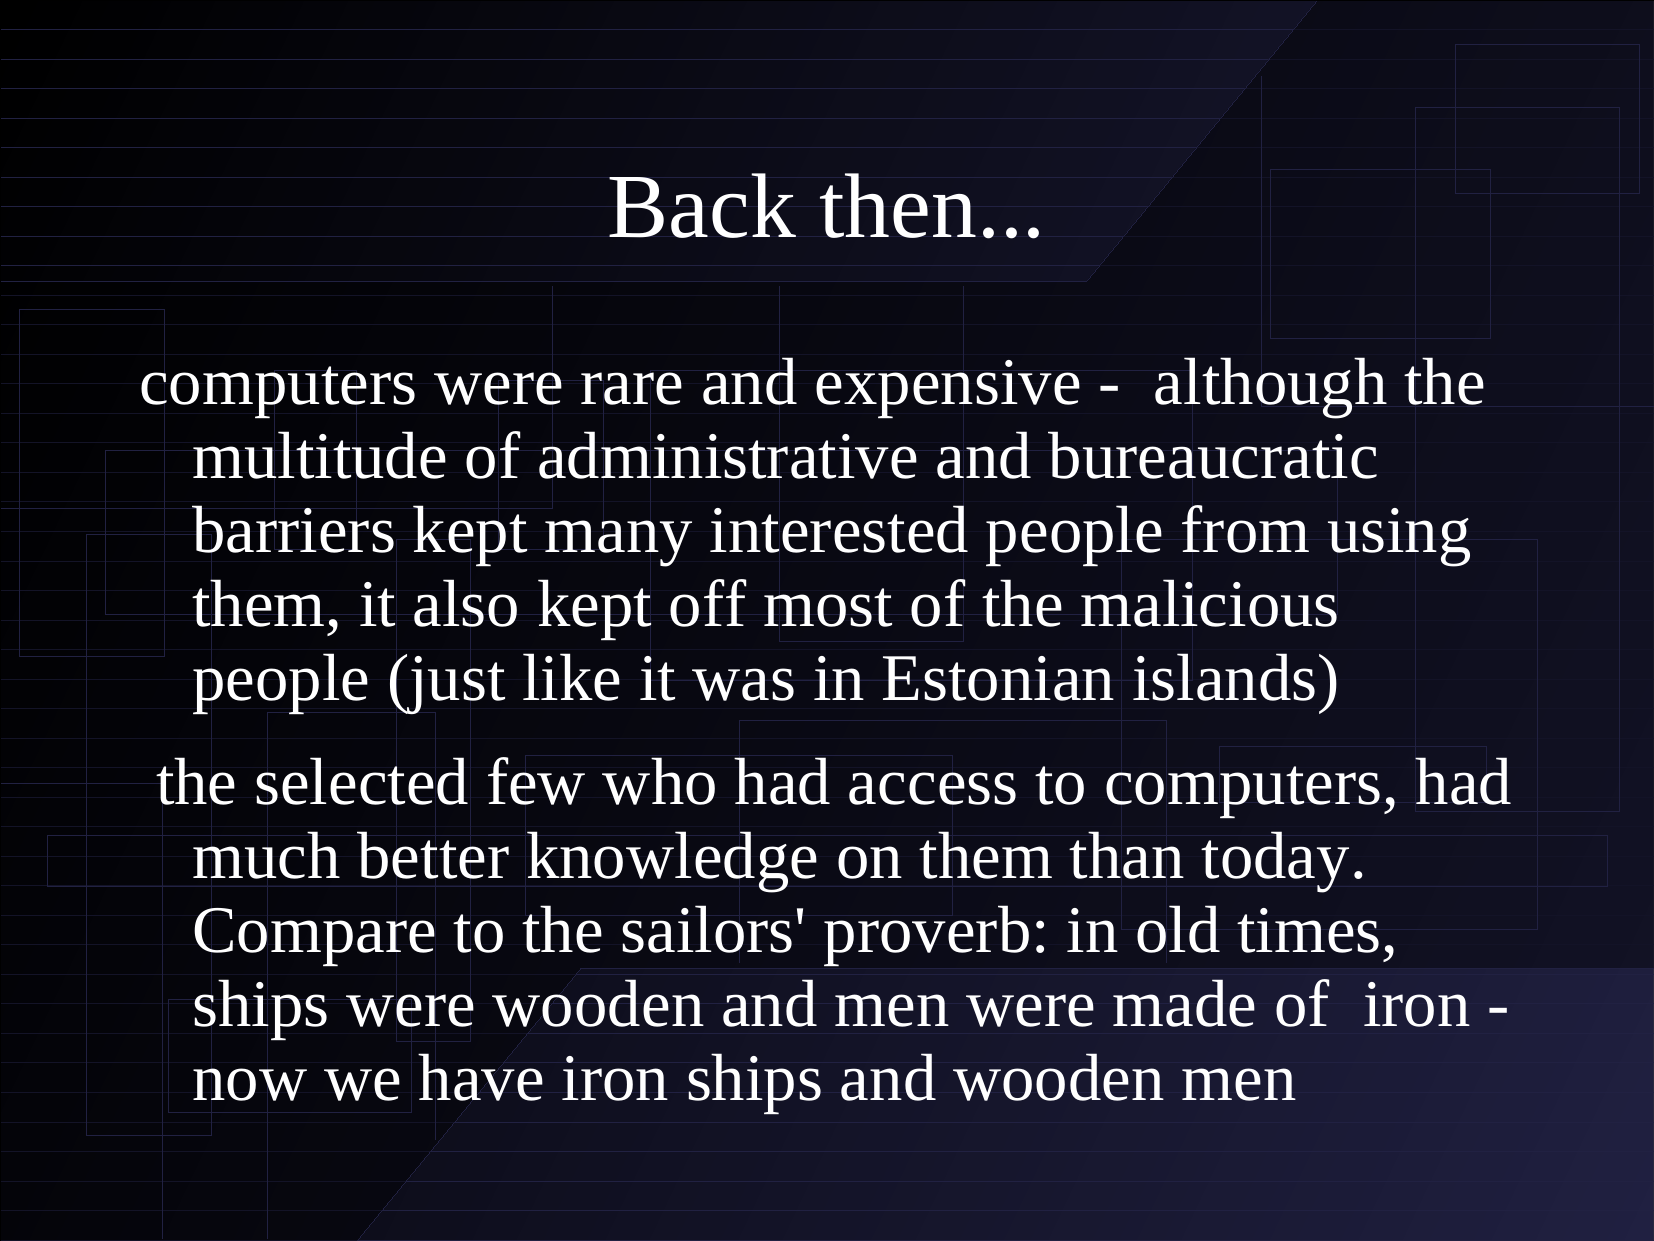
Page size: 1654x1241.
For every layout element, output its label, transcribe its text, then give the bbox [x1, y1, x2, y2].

title Back then... [121, 102, 1534, 311]
list computers were rare and expensive - although the multitude of administrative and bureaucratic barriers kept many interested people from using them, it also kept off most of the malicious people (just like it was in Estonian islands) the selected few who had access to computers, had much better knowledge on them than today. Compare to the sailors' proverb: in old times, ships were wooden and men were made of iron - now we have iron ships and wooden men [121, 344, 1534, 1127]
